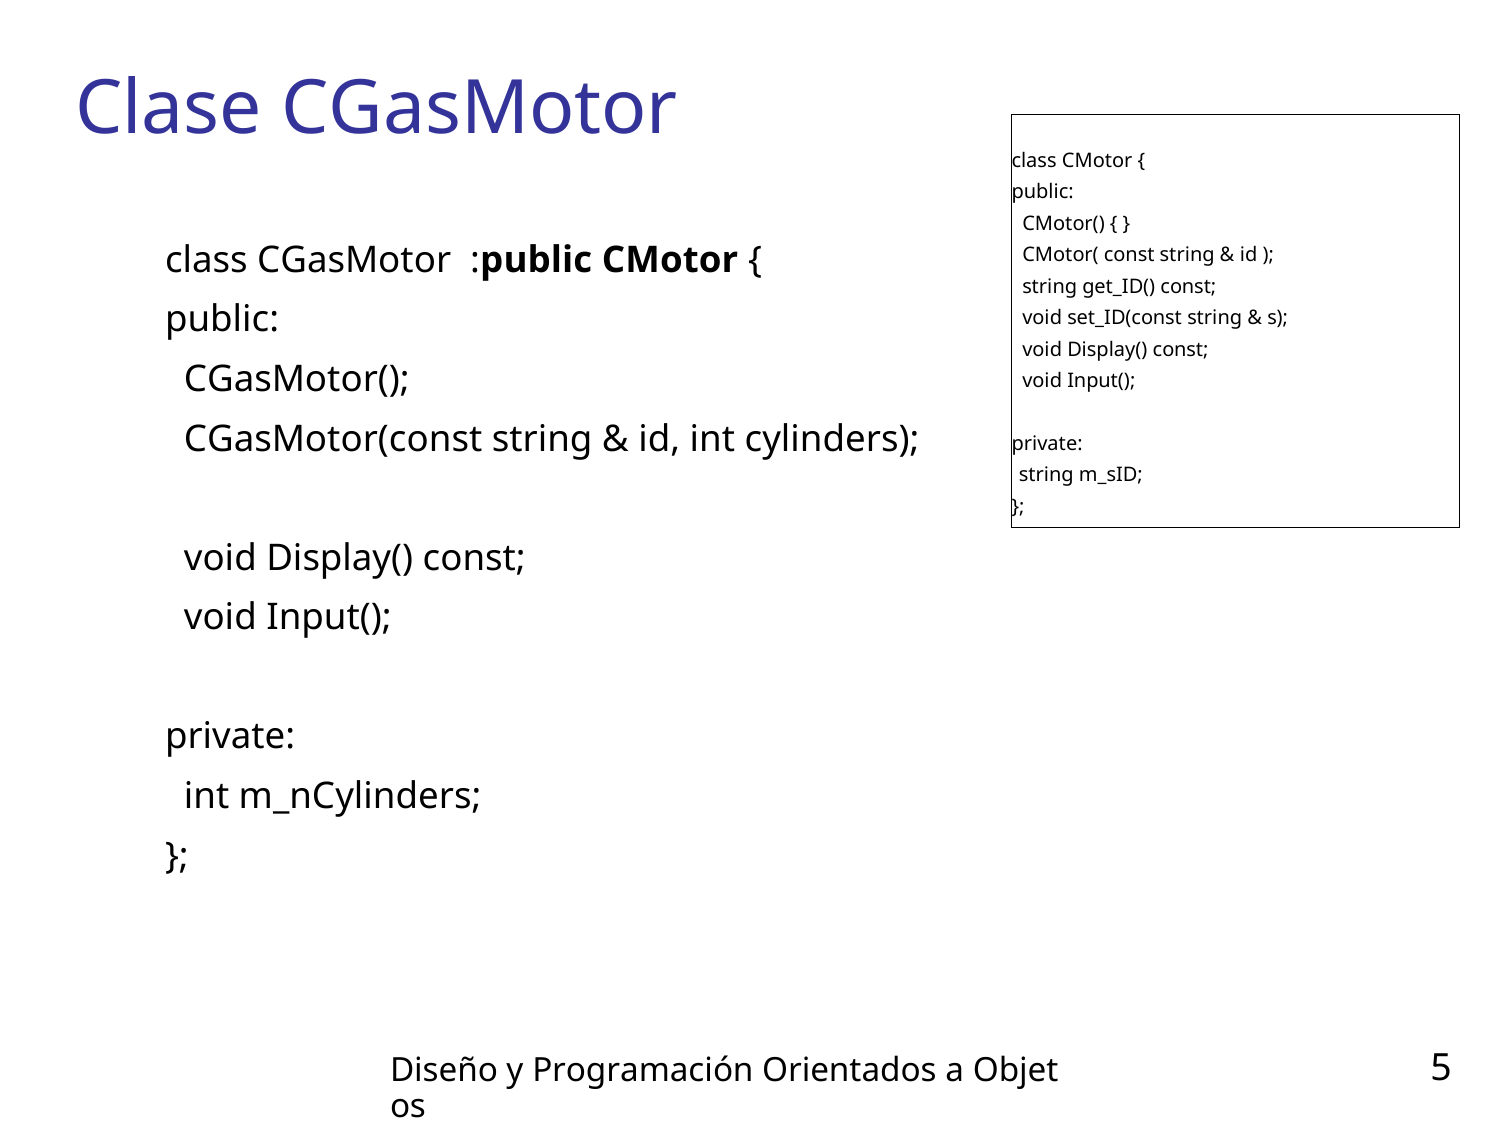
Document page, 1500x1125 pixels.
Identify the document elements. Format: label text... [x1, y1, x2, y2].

list class CMotor { public: CMotor() { } CMotor( const string & id ); string get_ID() const; void set_ID(const string & s); void Display() const; void Input(); private: string m_sID; }; [1011, 114, 1460, 528]
title Clase CGasMotor [75, 18, 1466, 181]
list class CGasMotor :public CMotor { public: CGasMotor(); CGasMotor(const string & id, int cylinders); void Display() const; void Input(); private: int m_nCylinders; }; [150, 224, 938, 901]
